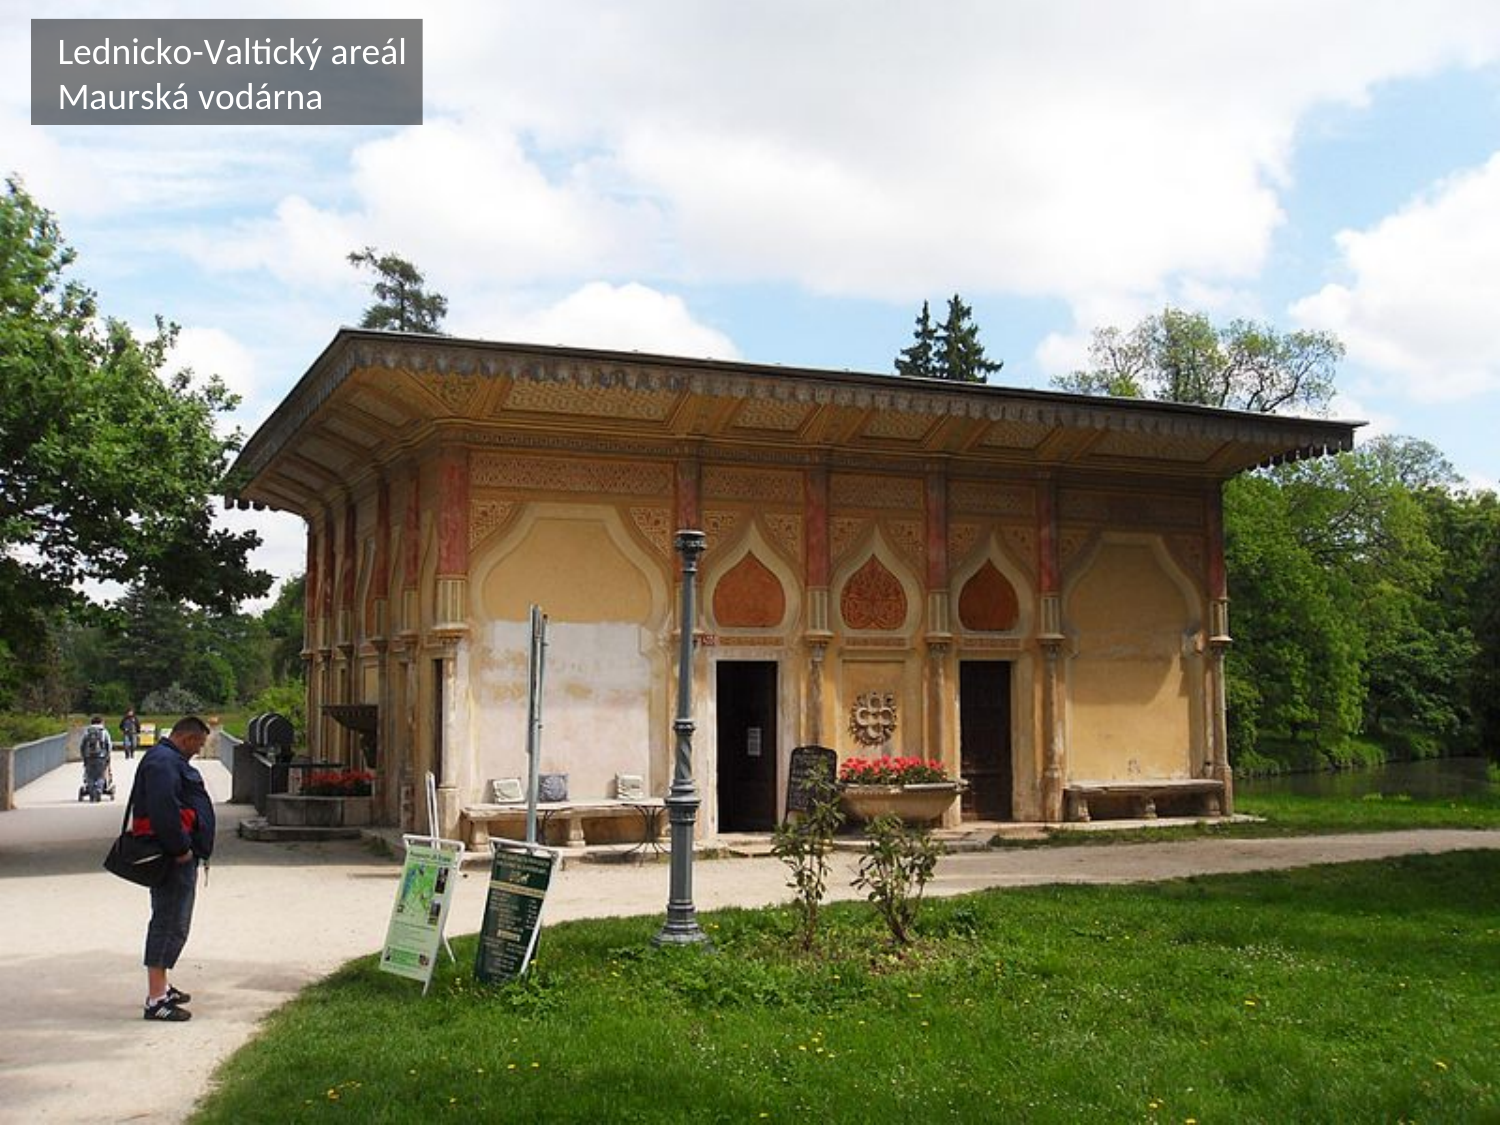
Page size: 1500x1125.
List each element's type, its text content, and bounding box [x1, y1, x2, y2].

text_box Lednicko-Valtický areál Maurská vodárna [42, 18, 423, 125]
text_box [31, 18, 42, 125]
picture [0, 0, 1500, 1125]
